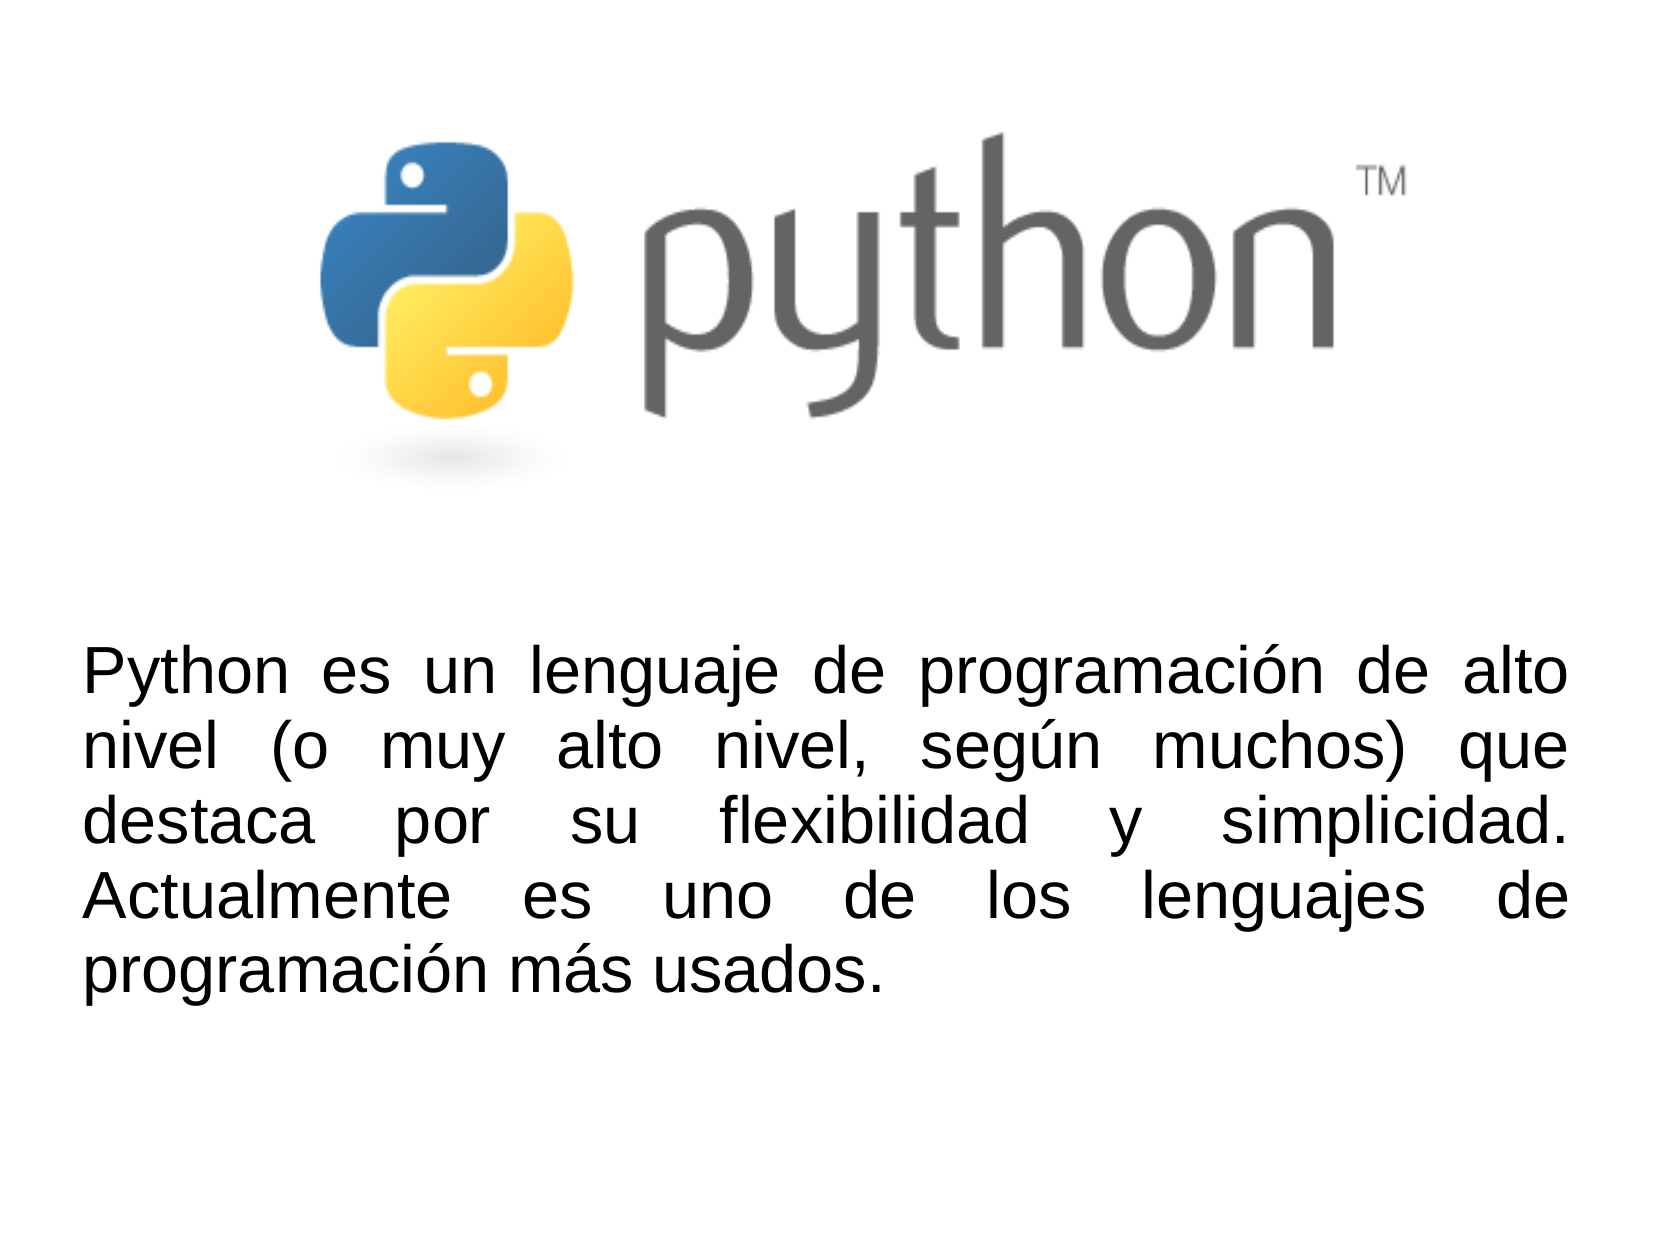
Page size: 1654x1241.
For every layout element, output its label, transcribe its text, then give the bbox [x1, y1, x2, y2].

subtitle Python es un lenguaje de programación de alto nivel (o muy alto nivel, según muchos) que destaca por su flexibilidad y simplicidad. Actualmente es uno de los lenguajes de programación más usados. [82, 460, 1571, 1180]
picture [141, 61, 1512, 567]
